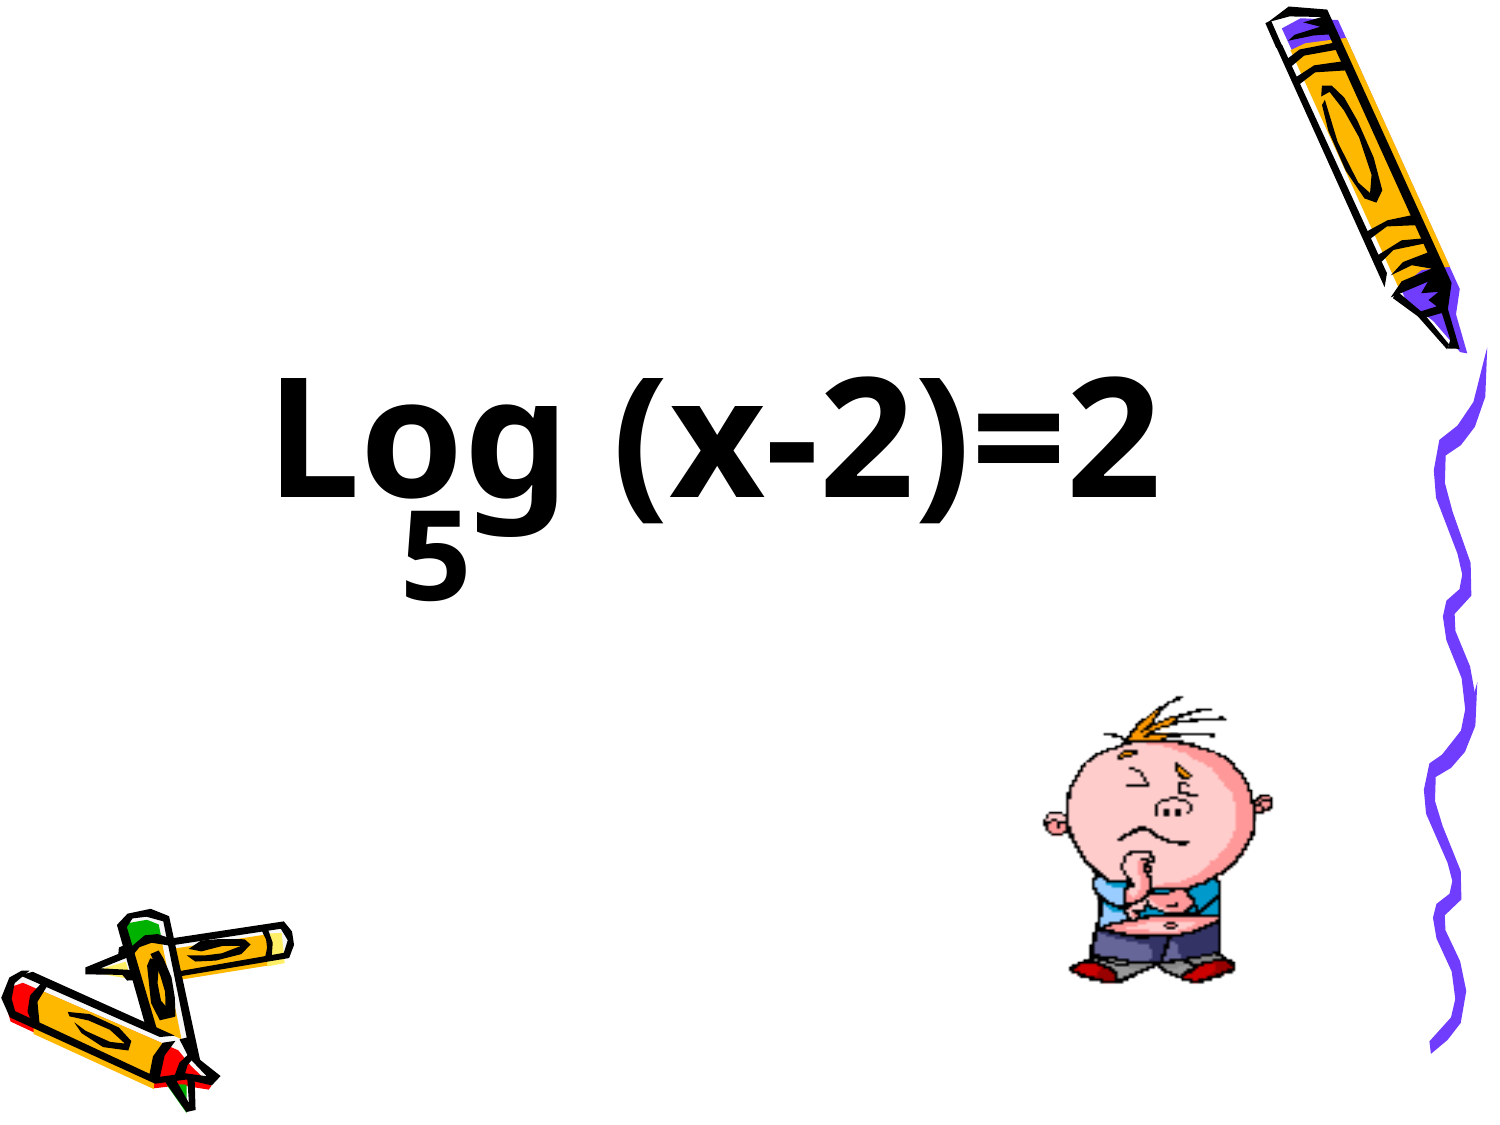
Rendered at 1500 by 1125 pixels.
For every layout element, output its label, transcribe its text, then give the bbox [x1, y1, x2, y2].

picture [1009, 807, 1323, 990]
list 5 [147, 467, 767, 1125]
text_box [756, 393, 1375, 807]
title Log (x-2)=2 [100, 30, 1329, 539]
